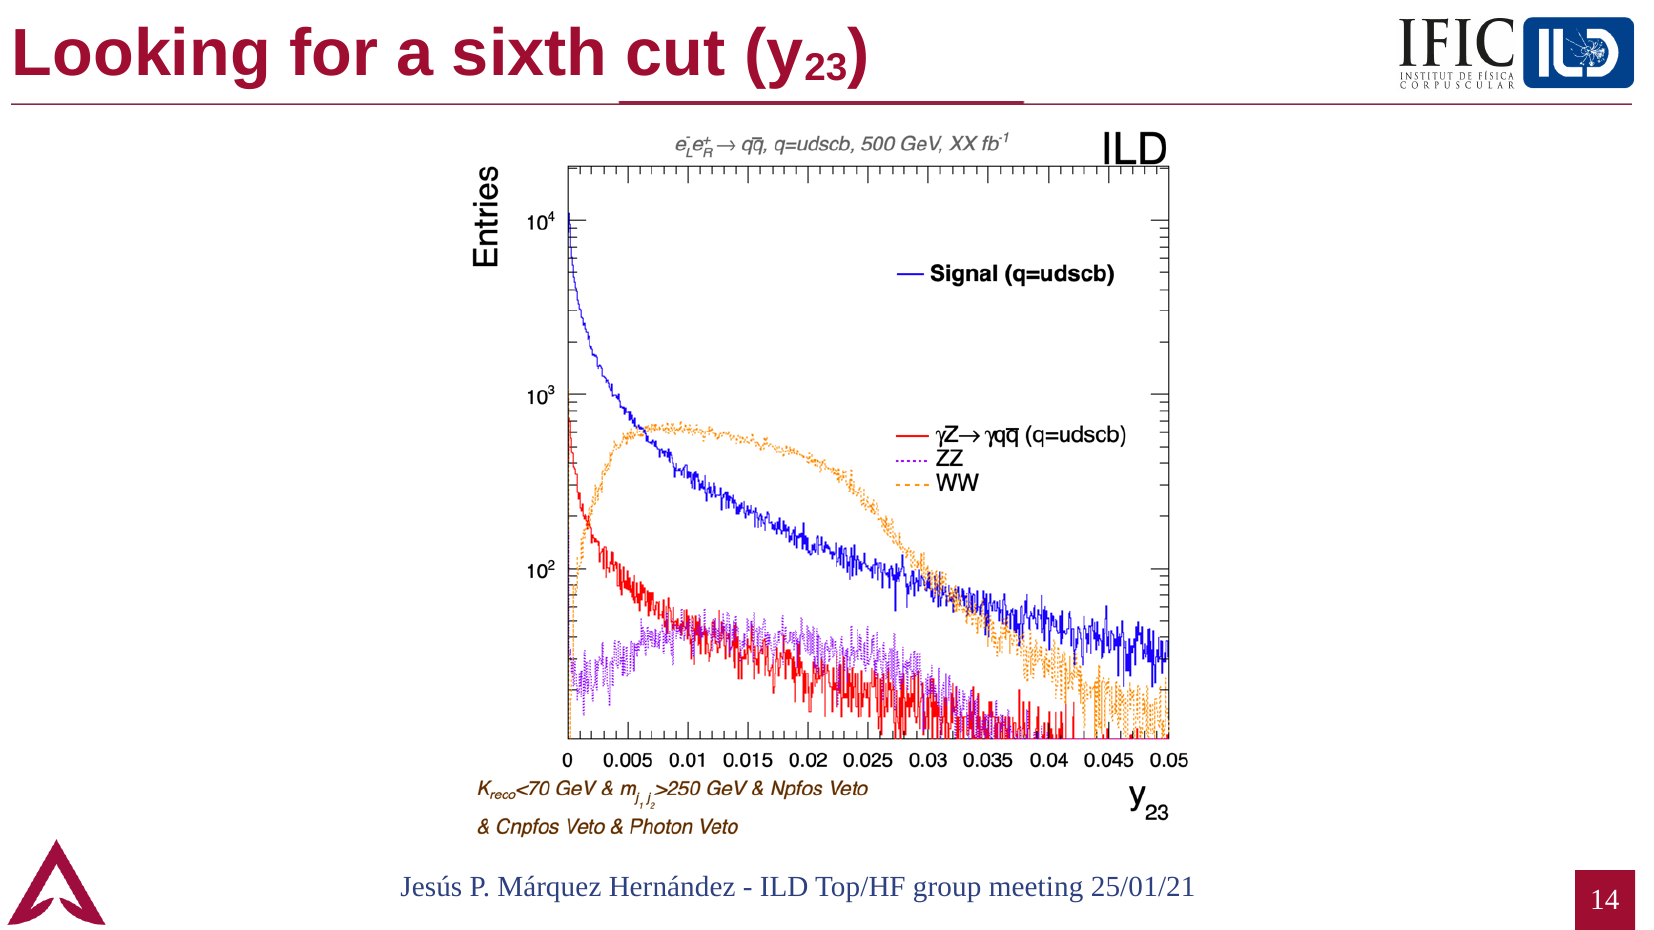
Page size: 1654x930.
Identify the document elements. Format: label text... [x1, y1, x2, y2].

picture [446, 129, 1207, 856]
title Looking for a sixth cut (y23) [11, 14, 1500, 102]
picture [1522, 14, 1635, 90]
picture [7, 839, 106, 925]
picture [11, 101, 1632, 105]
picture [1500, 16, 1517, 92]
